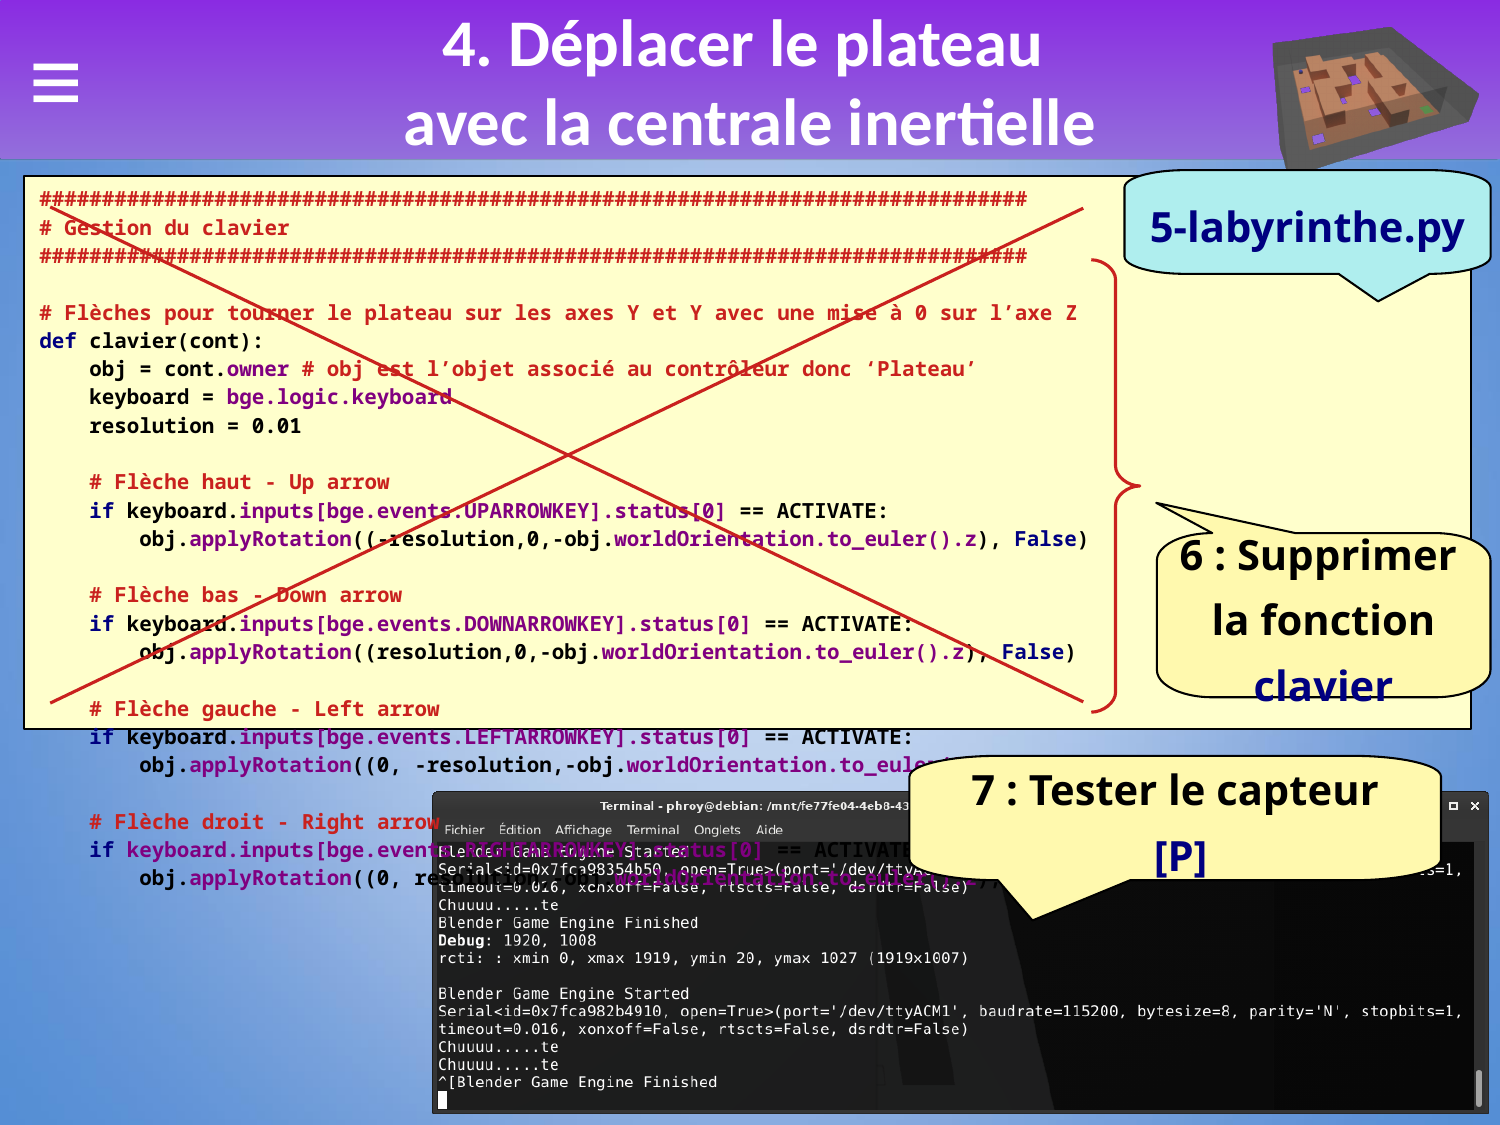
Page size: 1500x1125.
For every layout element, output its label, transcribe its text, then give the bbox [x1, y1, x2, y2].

text_box 6 : Supprimer la fonction clavier [1156, 502, 1491, 698]
text_box ############################################################################### # Gestion du clavier ############################################################################### # Flèches pour tourner le plateau sur les axes Y et Y avec une mise à 0 sur l’axe Z def clavier(cont): obj = cont.owner # obj est l’objet associé au contrôleur donc ‘Plateau’ keyboard = bge.logic.keyboard resolution = 0.01 # Flèche haut - Up arrow if keyboard.inputs[bge.events.UPARROWKEY].status[0] == ACTIVATE: obj.applyRotation((-resolution,0,-obj.worldOrientation.to_euler().z), False) # Flèche bas - Down arrow if keyboard.inputs[bge.events.DOWNARROWKEY].status[0] == ACTIVATE: obj.applyRotation((resolution,0,-obj.worldOrientation.to_euler().z), False) # Flèche gauche - Left arrow if keyboard.inputs[bge.events.LEFTARROWKEY].status[0] == ACTIVATE: obj.applyRotation((0, -resolution,-obj.worldOrientation.to_euler().z), False) # Flèche droit - Right arrow if keyboard.inputs[bge.events.RIGHTARROWKEY].status[0] == ACTIVATE: obj.applyRotation((0, resolution,-obj.worldOrientation.to_euler().z), False) [23, 176, 1471, 729]
picture [0, 27, 1500, 1125]
text_box 7 : Tester le capteur [P] [909, 755, 1442, 921]
text_box ≡ [14, 23, 101, 141]
text_box 4. Déplacer le plateau avec la centrale inertielle [0, 0, 1500, 159]
text_box 5-labyrinthe.py [1124, 170, 1491, 302]
